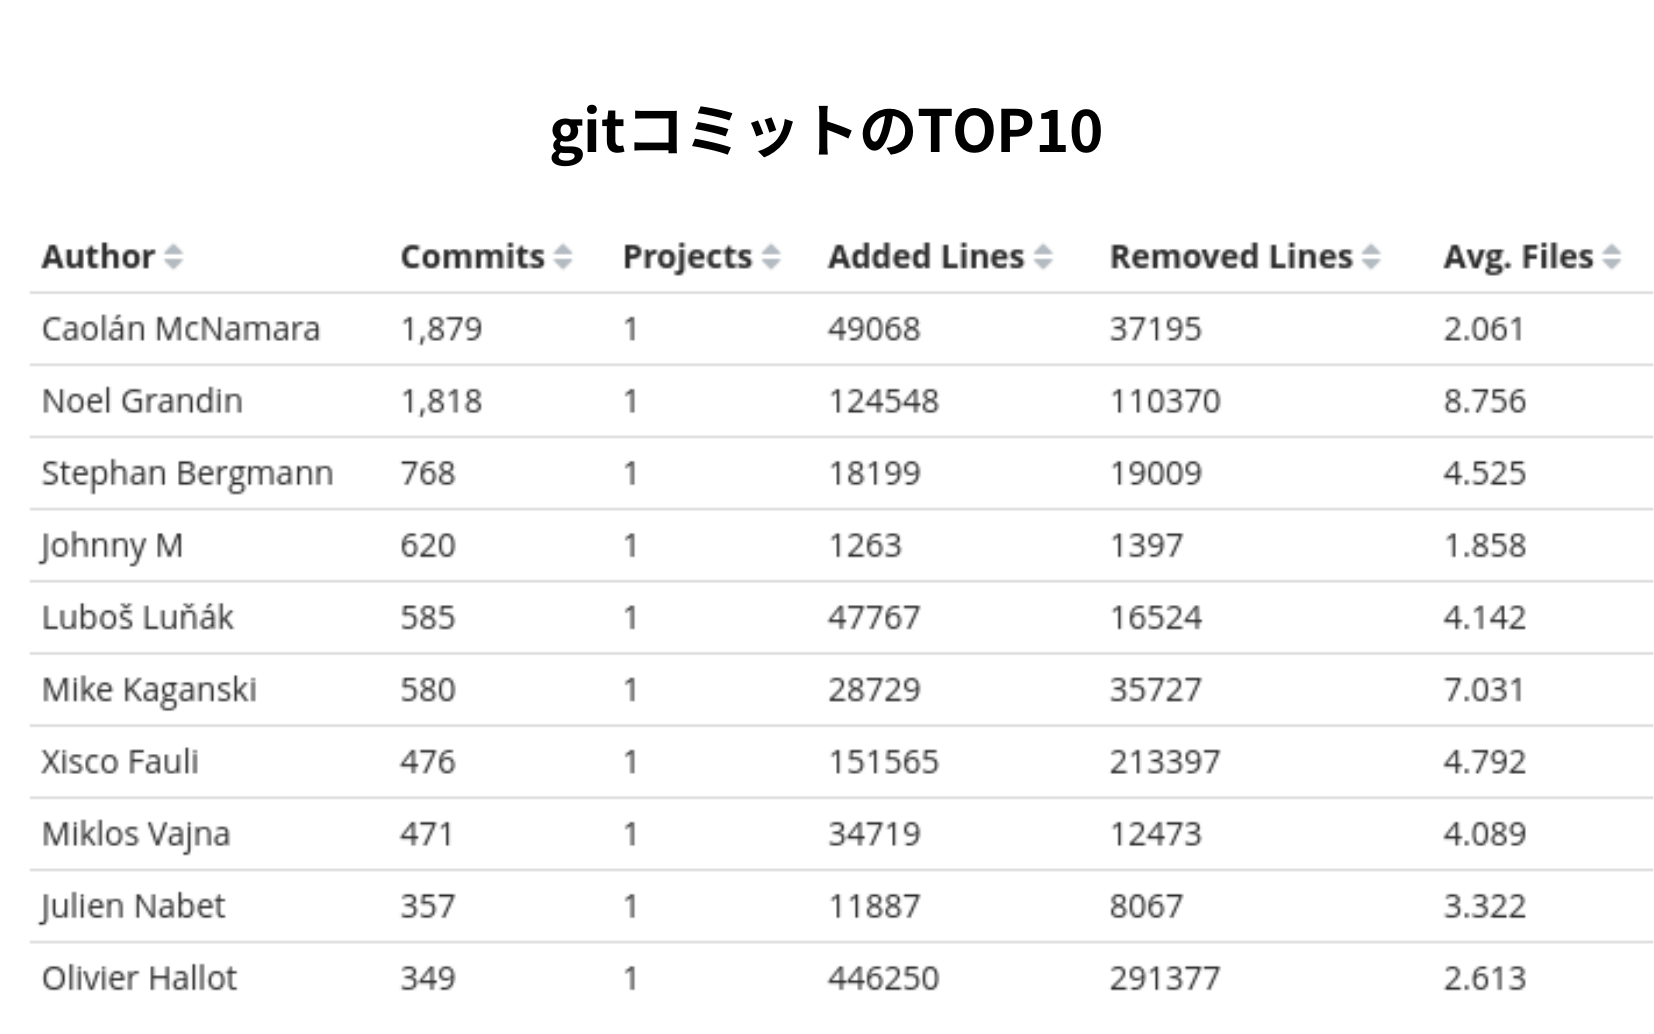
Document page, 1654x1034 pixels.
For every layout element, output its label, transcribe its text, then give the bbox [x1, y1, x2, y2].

title gitコミットのTOP10 [82, 41, 1571, 206]
picture [0, 206, 1654, 1034]
